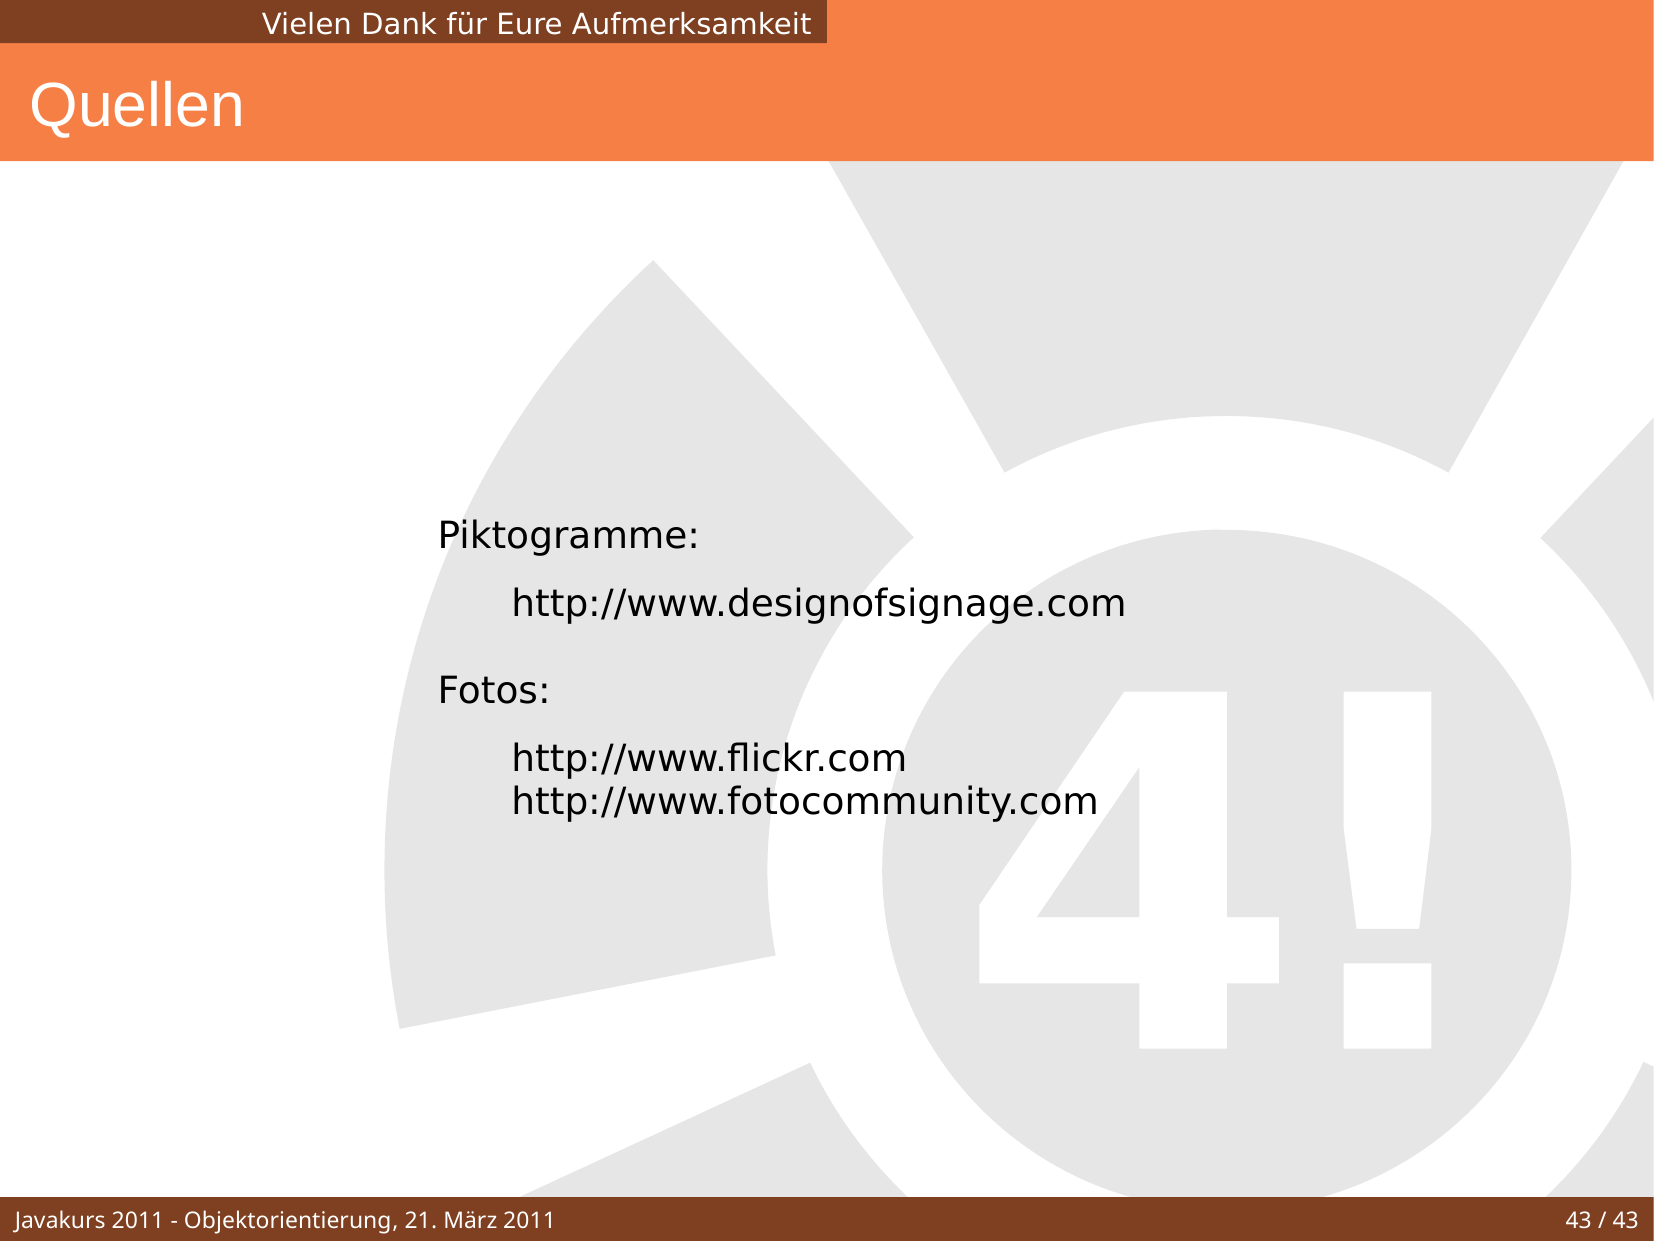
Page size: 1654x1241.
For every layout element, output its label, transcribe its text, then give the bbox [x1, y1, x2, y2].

title Quellen [29, 67, 1595, 143]
text_box Vielen Dank für Eure Aufmerksamkeit [29, 0, 827, 50]
text_box Piktogramme: http://www.designofsignage.com Fotos: http://www.flickr.com http://www.fotocommunity.com [422, 506, 1143, 831]
